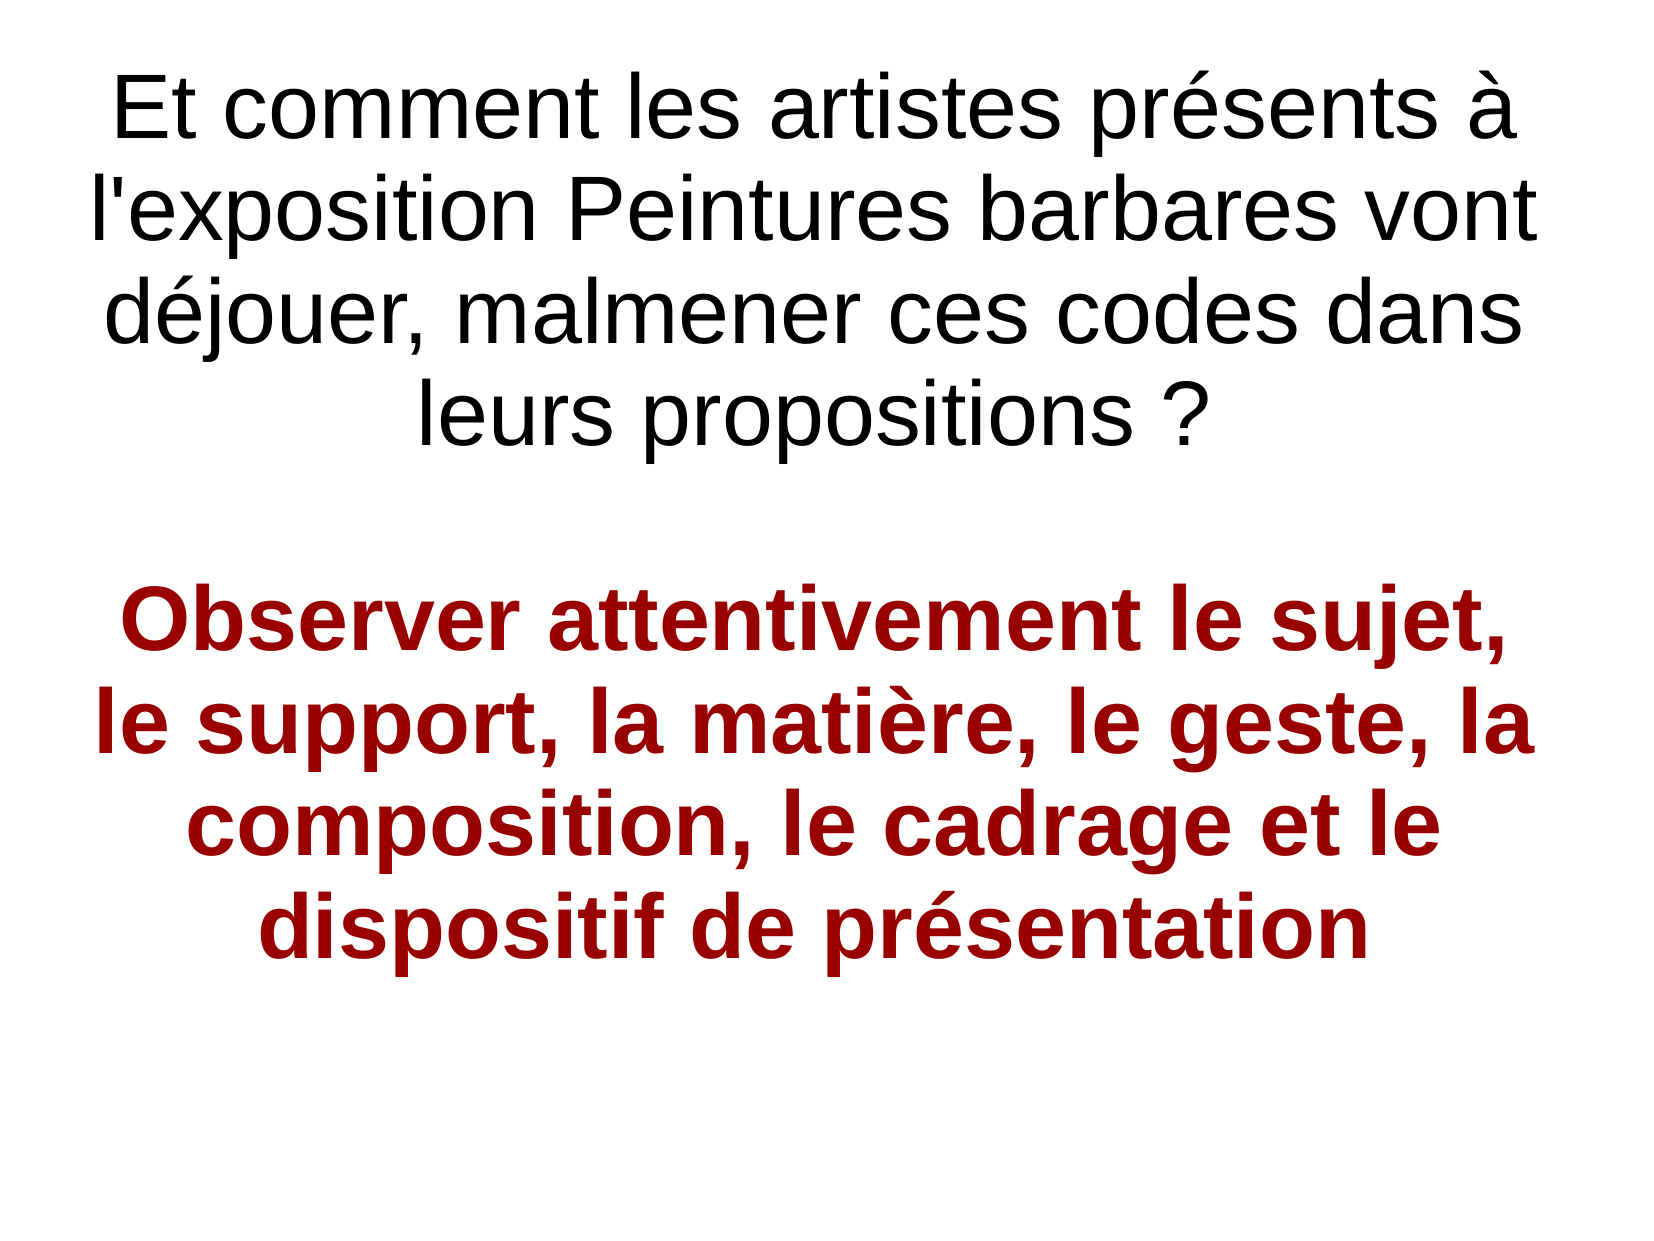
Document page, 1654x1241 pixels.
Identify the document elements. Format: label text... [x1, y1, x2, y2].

title Et comment les artistes présents à l'exposition Peintures barbares vont déjouer, malmener ces codes dans leurs propositions ? Observer attentivement le sujet, le support, la matière, le geste, la composition, le cadrage et le dispositif de présentation [70, 55, 1559, 1081]
